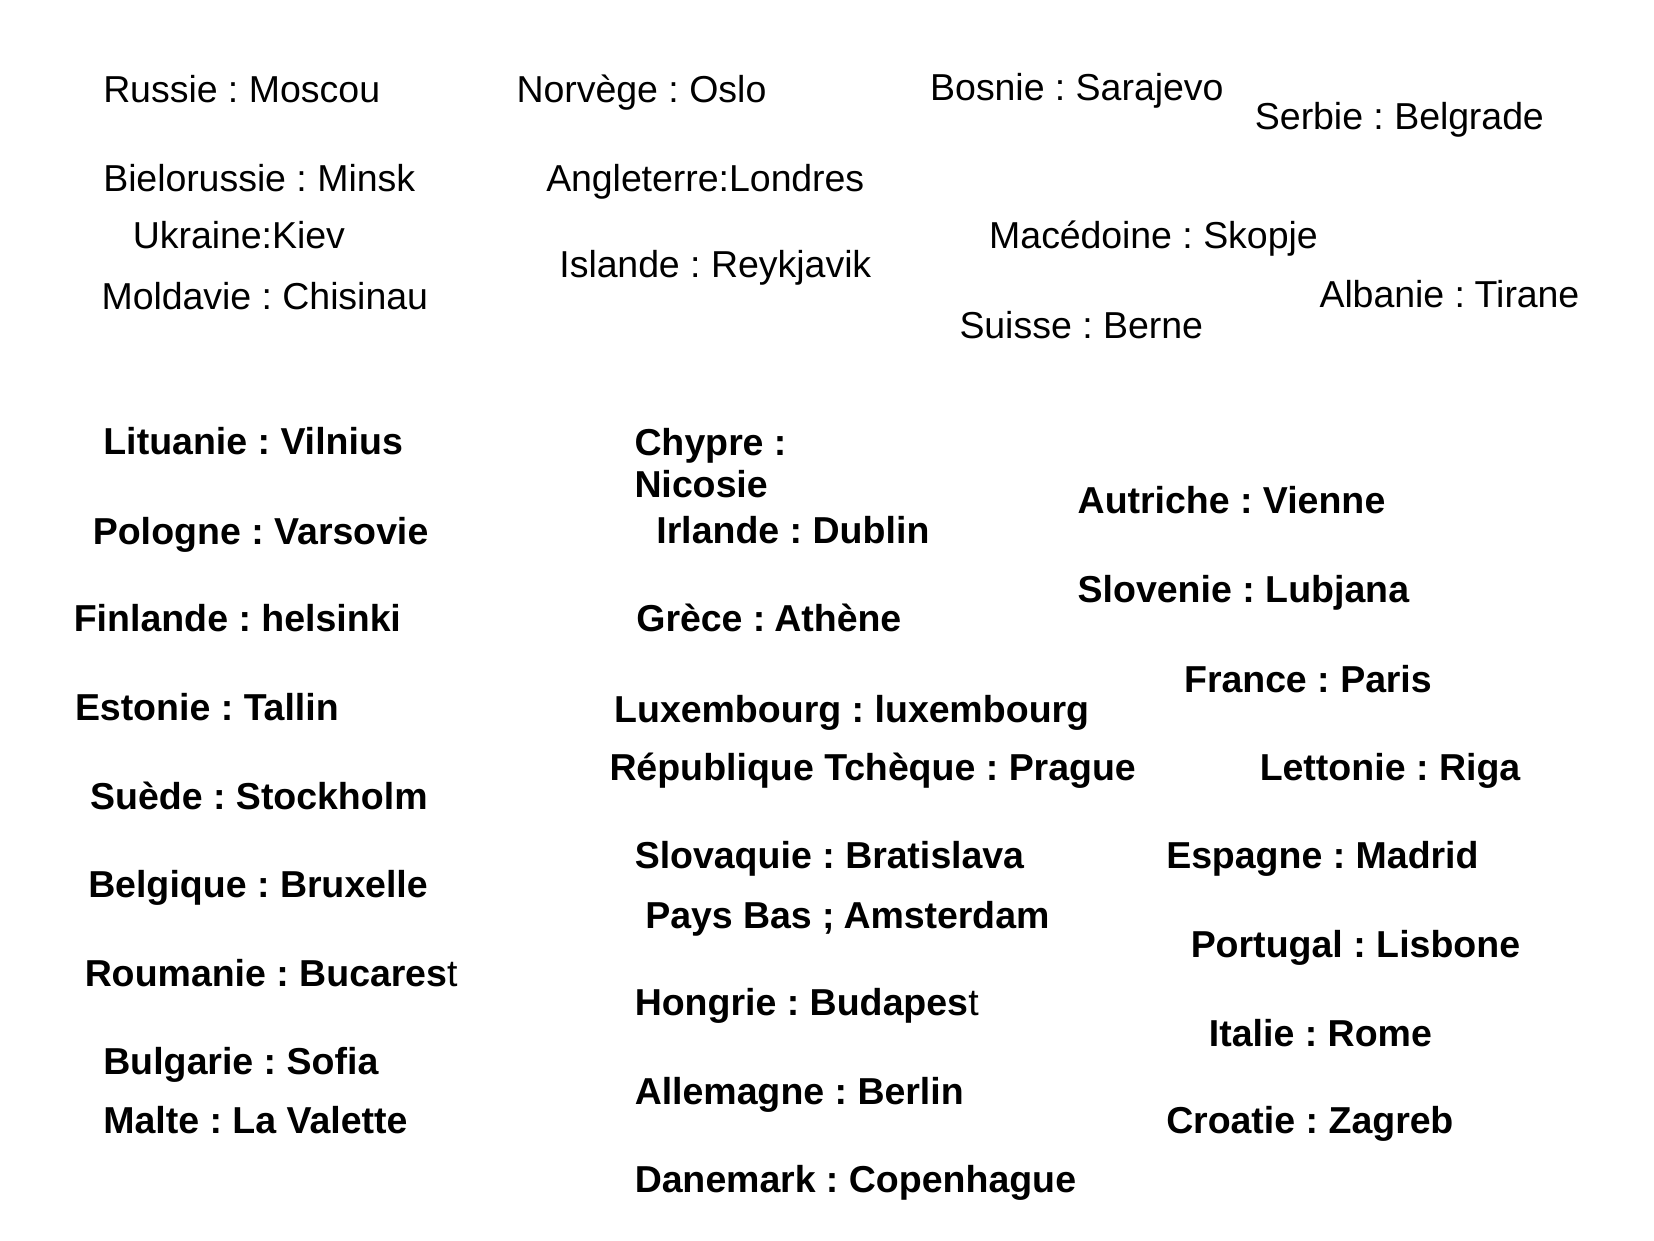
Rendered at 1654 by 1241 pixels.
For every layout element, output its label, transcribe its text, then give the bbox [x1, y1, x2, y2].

text_box Bielorussie : Minsk [88, 149, 431, 207]
text_box France : Paris [1169, 650, 1447, 709]
text_box République Tchèque : Prague [594, 739, 1152, 798]
text_box Finlande : helsinki [59, 590, 417, 649]
text_box Autriche : Vienne [1062, 472, 1400, 531]
text_box Grèce : Athène [621, 590, 916, 649]
text_box Suède : Stockholm [75, 767, 443, 826]
text_box Lettonie : Riga [1245, 739, 1536, 798]
text_box Espagne : Madrid [1151, 826, 1494, 885]
text_box Luxembourg : luxembourg [599, 681, 1105, 740]
text_box Slovenie : Lubjana [1062, 561, 1424, 620]
text_box Croatie : Zagreb [1151, 1092, 1469, 1151]
text_box Bosnie : Sarajevo [915, 59, 1239, 116]
text_box Belgique : Bruxelle [73, 856, 443, 915]
text_box Roumanie : Bucarest [70, 944, 473, 1003]
text_box Bulgarie : Sofia [88, 1033, 394, 1092]
text_box Norvège : Oslo [501, 61, 782, 119]
text_box Slovaquie : Bratislava [620, 826, 1038, 885]
text_box Estonie : Tallin [60, 679, 355, 738]
text_box Malte : La Valette [88, 1092, 423, 1151]
text_box Pays Bas ; Amsterdam [630, 886, 1063, 945]
text_box Irlande : Dublin [641, 501, 945, 561]
text_box Italie : Rome [1194, 1004, 1447, 1063]
text_box Danemark : Copenhague [620, 1151, 1092, 1210]
text_box Ukraine:Kiev [118, 206, 360, 264]
text_box Pologne : Varsovie [78, 502, 443, 562]
text_box Portugal : Lisbone [1176, 916, 1536, 975]
text_box Chypre : Nicosie [619, 414, 945, 473]
text_box Angleterre:Londres [531, 149, 880, 207]
text_box Islande : Reykjavik [544, 236, 886, 294]
text_box Albanie : Tirane [1304, 265, 1595, 323]
text_box Macédoine : Skopje [974, 206, 1333, 264]
text_box Serbie : Belgrade [1240, 88, 1559, 146]
text_box Moldavie : Chisinau [86, 267, 443, 325]
text_box Suisse : Berne [944, 297, 1219, 355]
text_box Lituanie : Vilnius [88, 413, 419, 472]
text_box Hongrie : Budapest [620, 974, 994, 1033]
text_box Allemagne : Berlin [620, 1062, 978, 1122]
text_box Russie : Moscou [88, 61, 395, 119]
